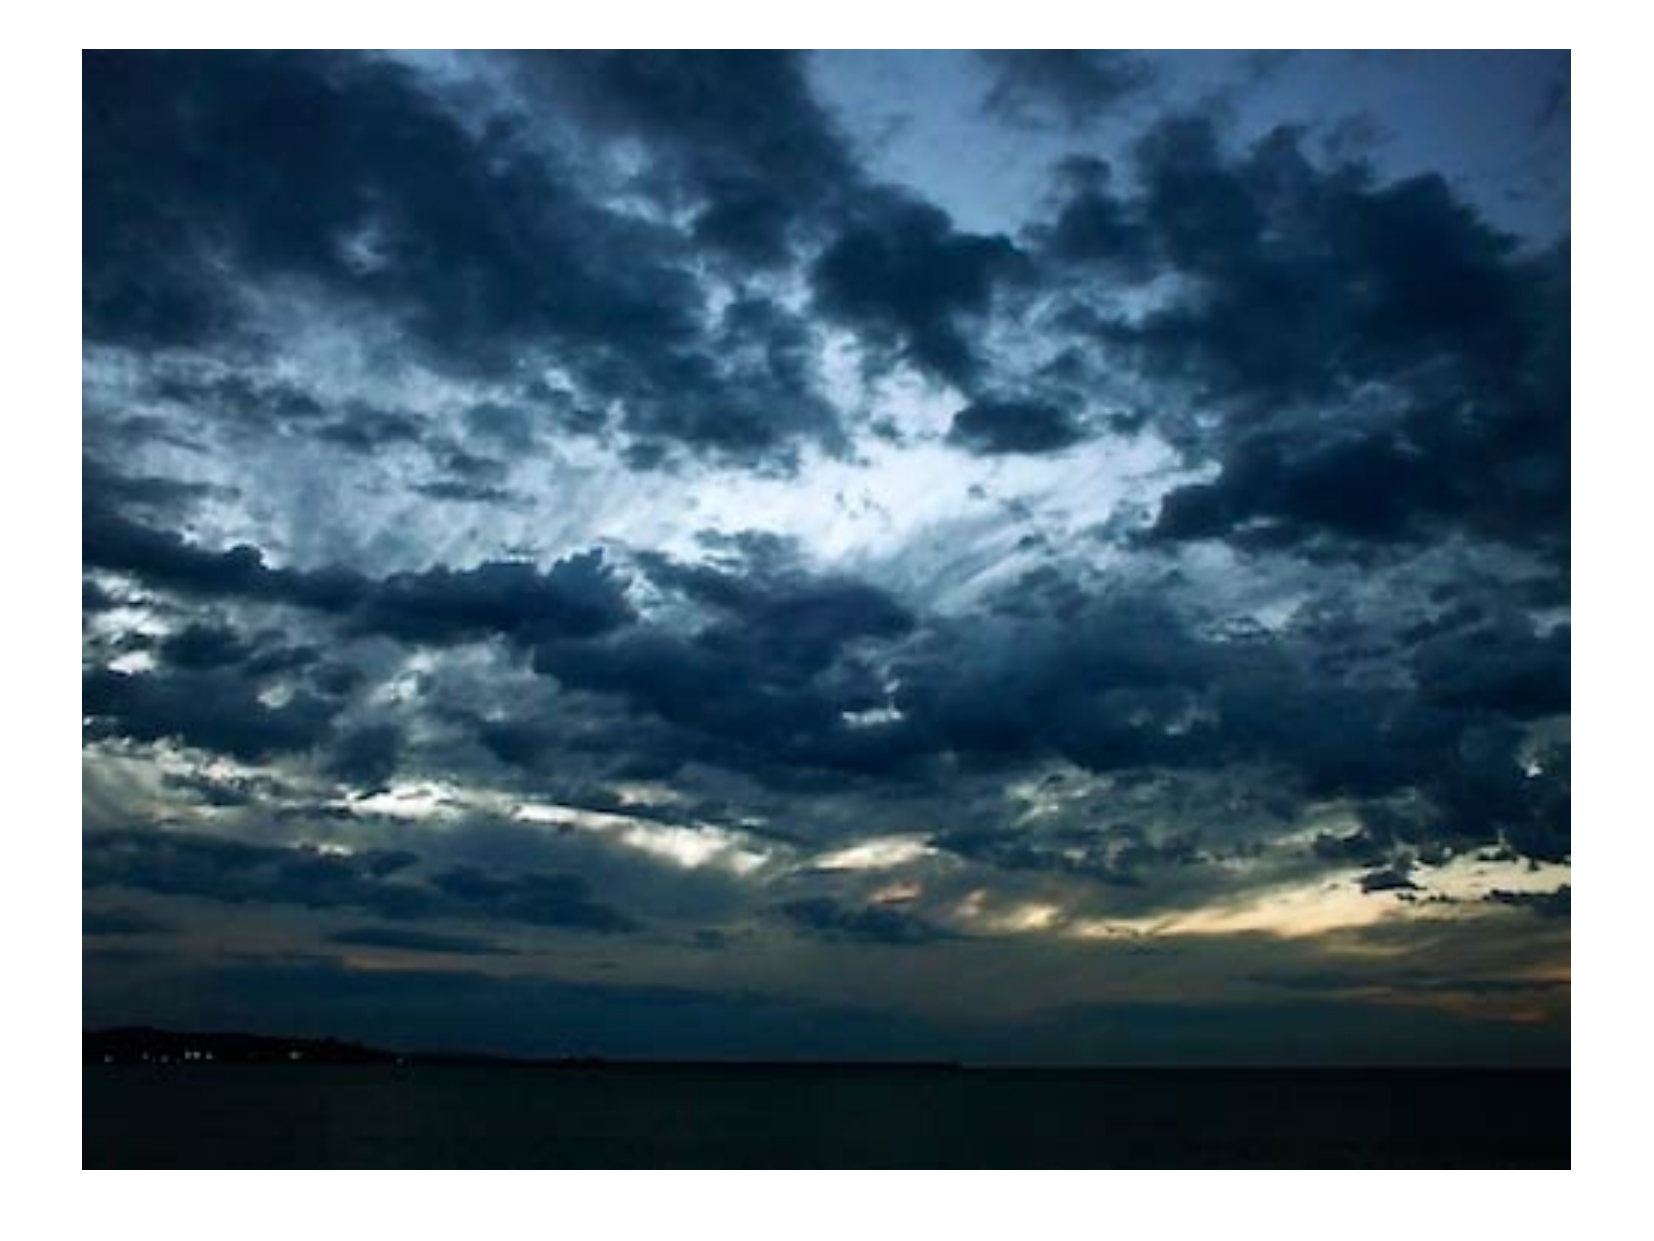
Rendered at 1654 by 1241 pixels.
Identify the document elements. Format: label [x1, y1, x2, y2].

picture [82, 49, 1571, 1170]
